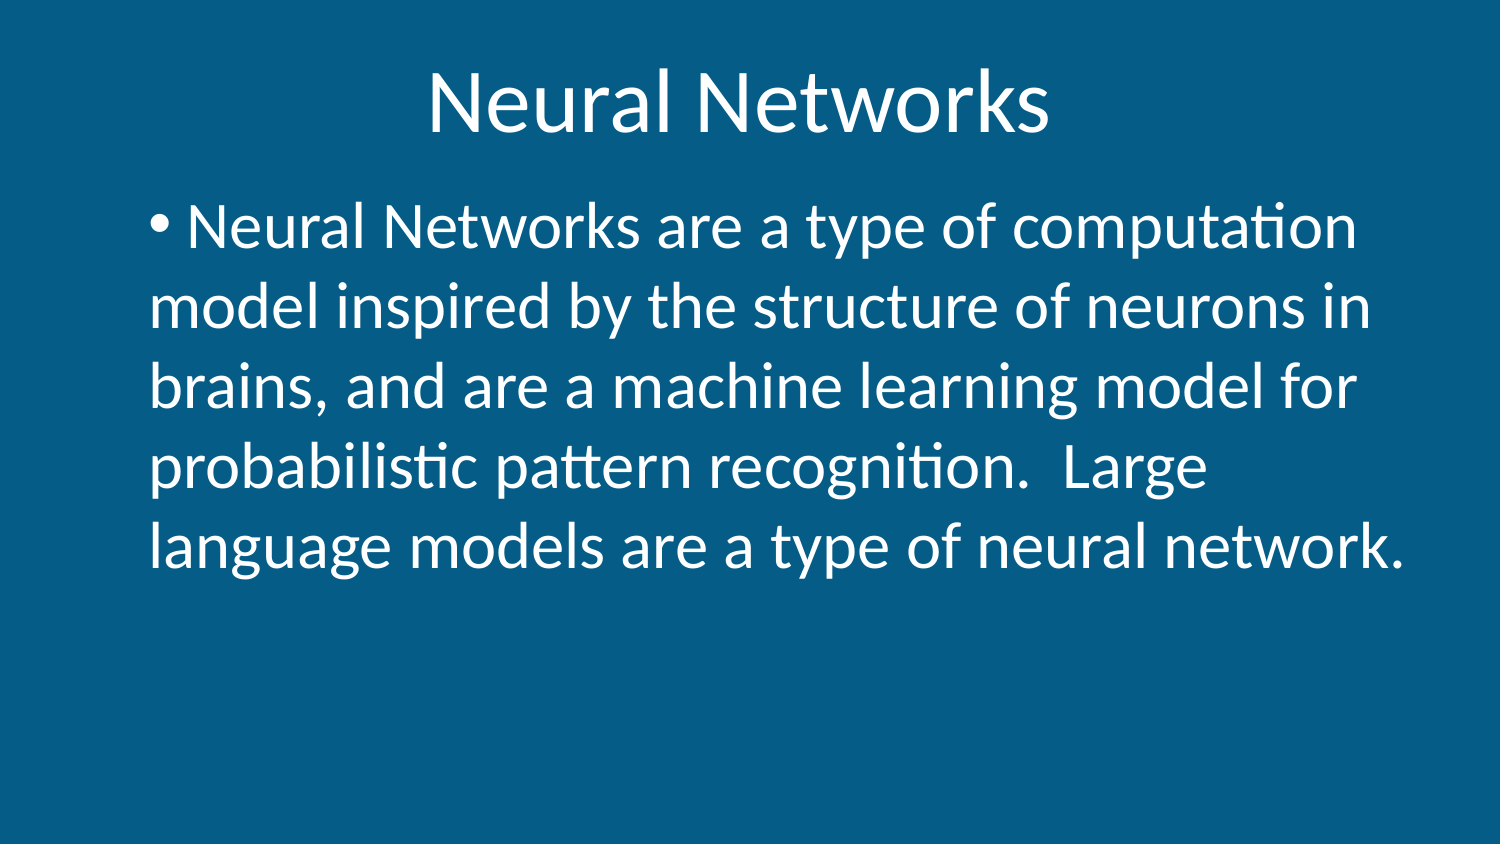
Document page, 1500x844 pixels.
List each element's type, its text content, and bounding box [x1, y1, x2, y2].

list Neural Networks are a type of computation model inspired by the structure of neurons in brains, and are a machine learning model for probabilistic pattern recognition. Large language models are a type of neural network. [75, 174, 1425, 816]
title Neural Networks [75, 33, 1425, 174]
